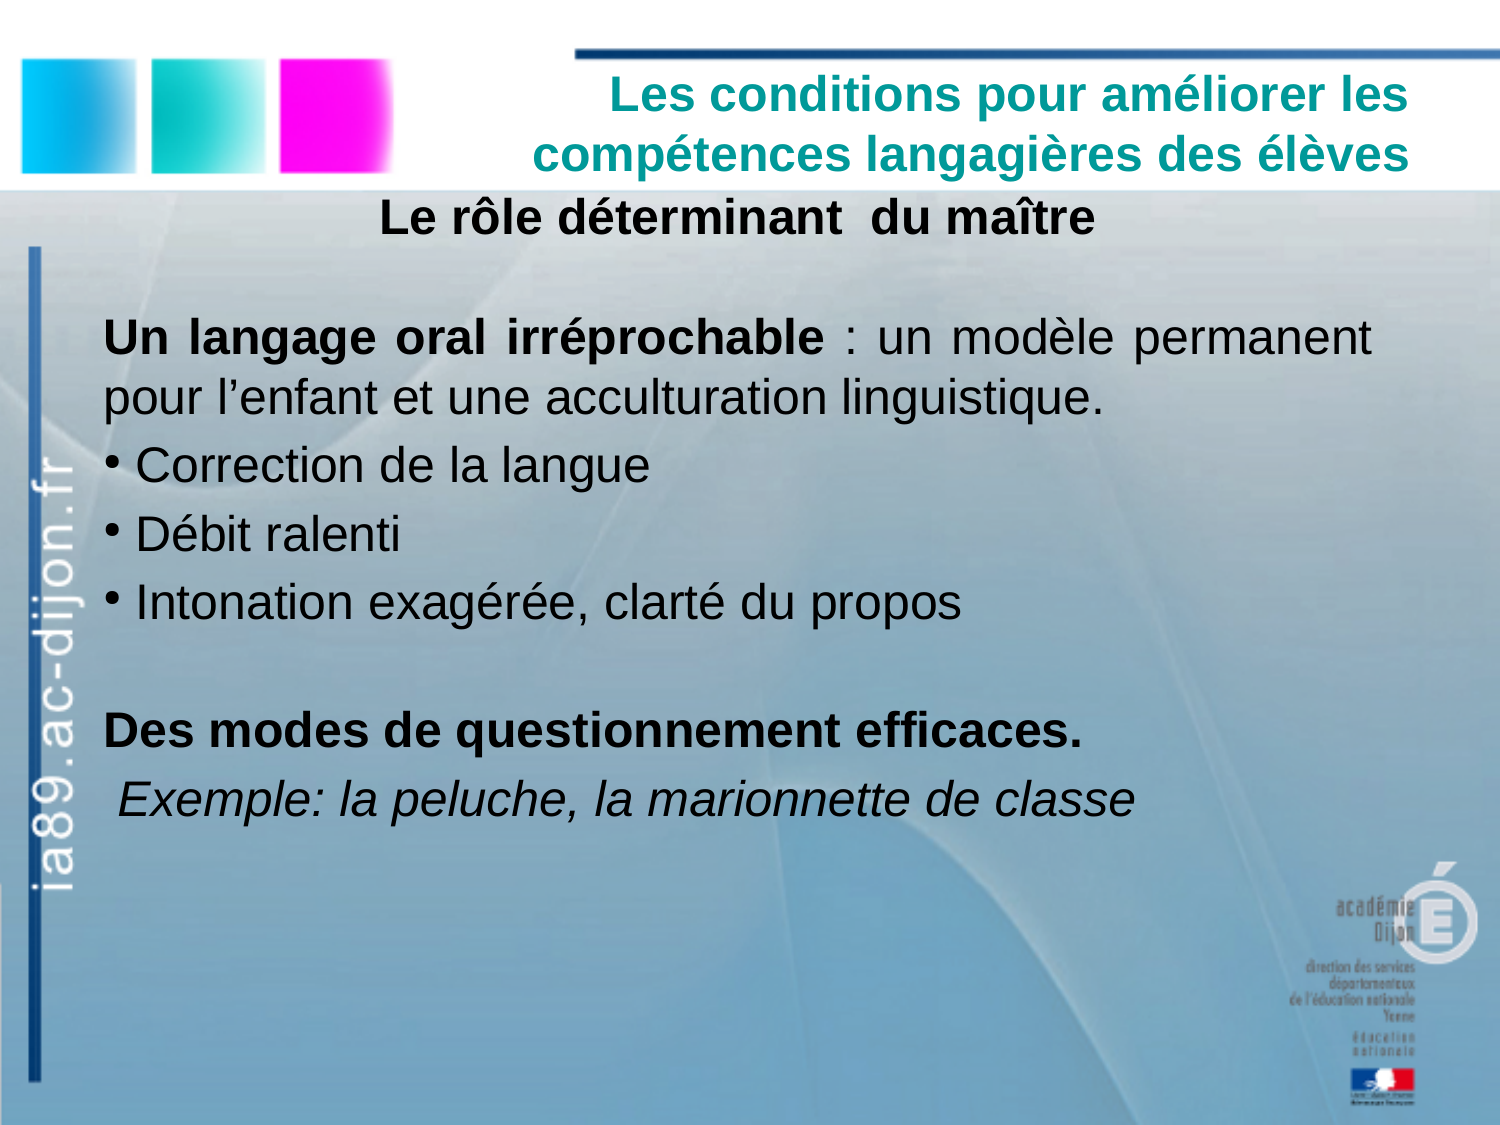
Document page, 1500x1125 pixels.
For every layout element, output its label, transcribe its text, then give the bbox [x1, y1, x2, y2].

text_box Le rôle déterminant du maître Un langage oral irréprochable : un modèle permanent pour l’enfant et une acculturation linguistique. Correction de la langue Débit ralenti Intonation exagérée, clarté du propos Des modes de questionnement efficaces. Exemple: la peluche, la marionnette de classe [88, 177, 1388, 1093]
title Les conditions pour améliorer les compétences langagières des élèves [454, 42, 1426, 200]
picture [0, 0, 1500, 1125]
